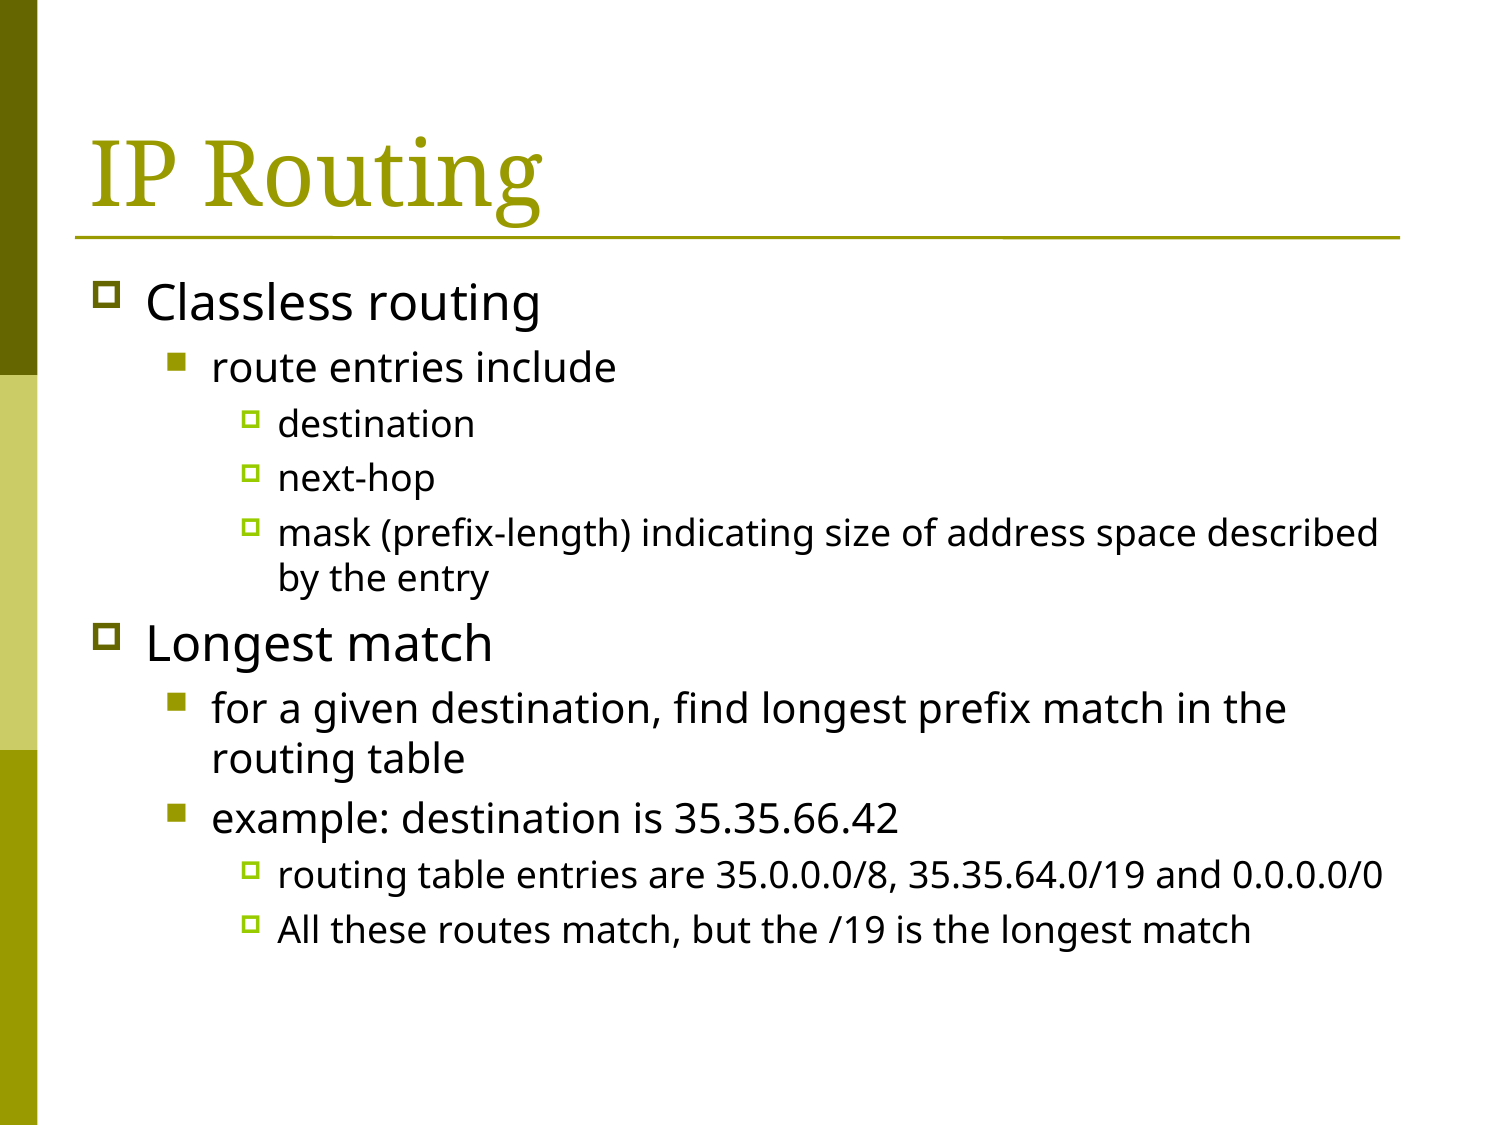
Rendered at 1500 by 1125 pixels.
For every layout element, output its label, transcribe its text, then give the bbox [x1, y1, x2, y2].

title IP Routing [75, 45, 1426, 233]
list Classless routing route entries include destination next-hop mask (prefix-length) indicating size of address space described by the entry Longest match for a given destination, find longest prefix match in the routing table example: destination is 35.35.66.42 routing table entries are 35.0.0.0/8, 35.35.64.0/19 and 0.0.0.0/0 All these routes match, but the /19 is the longest match [75, 262, 1426, 1006]
